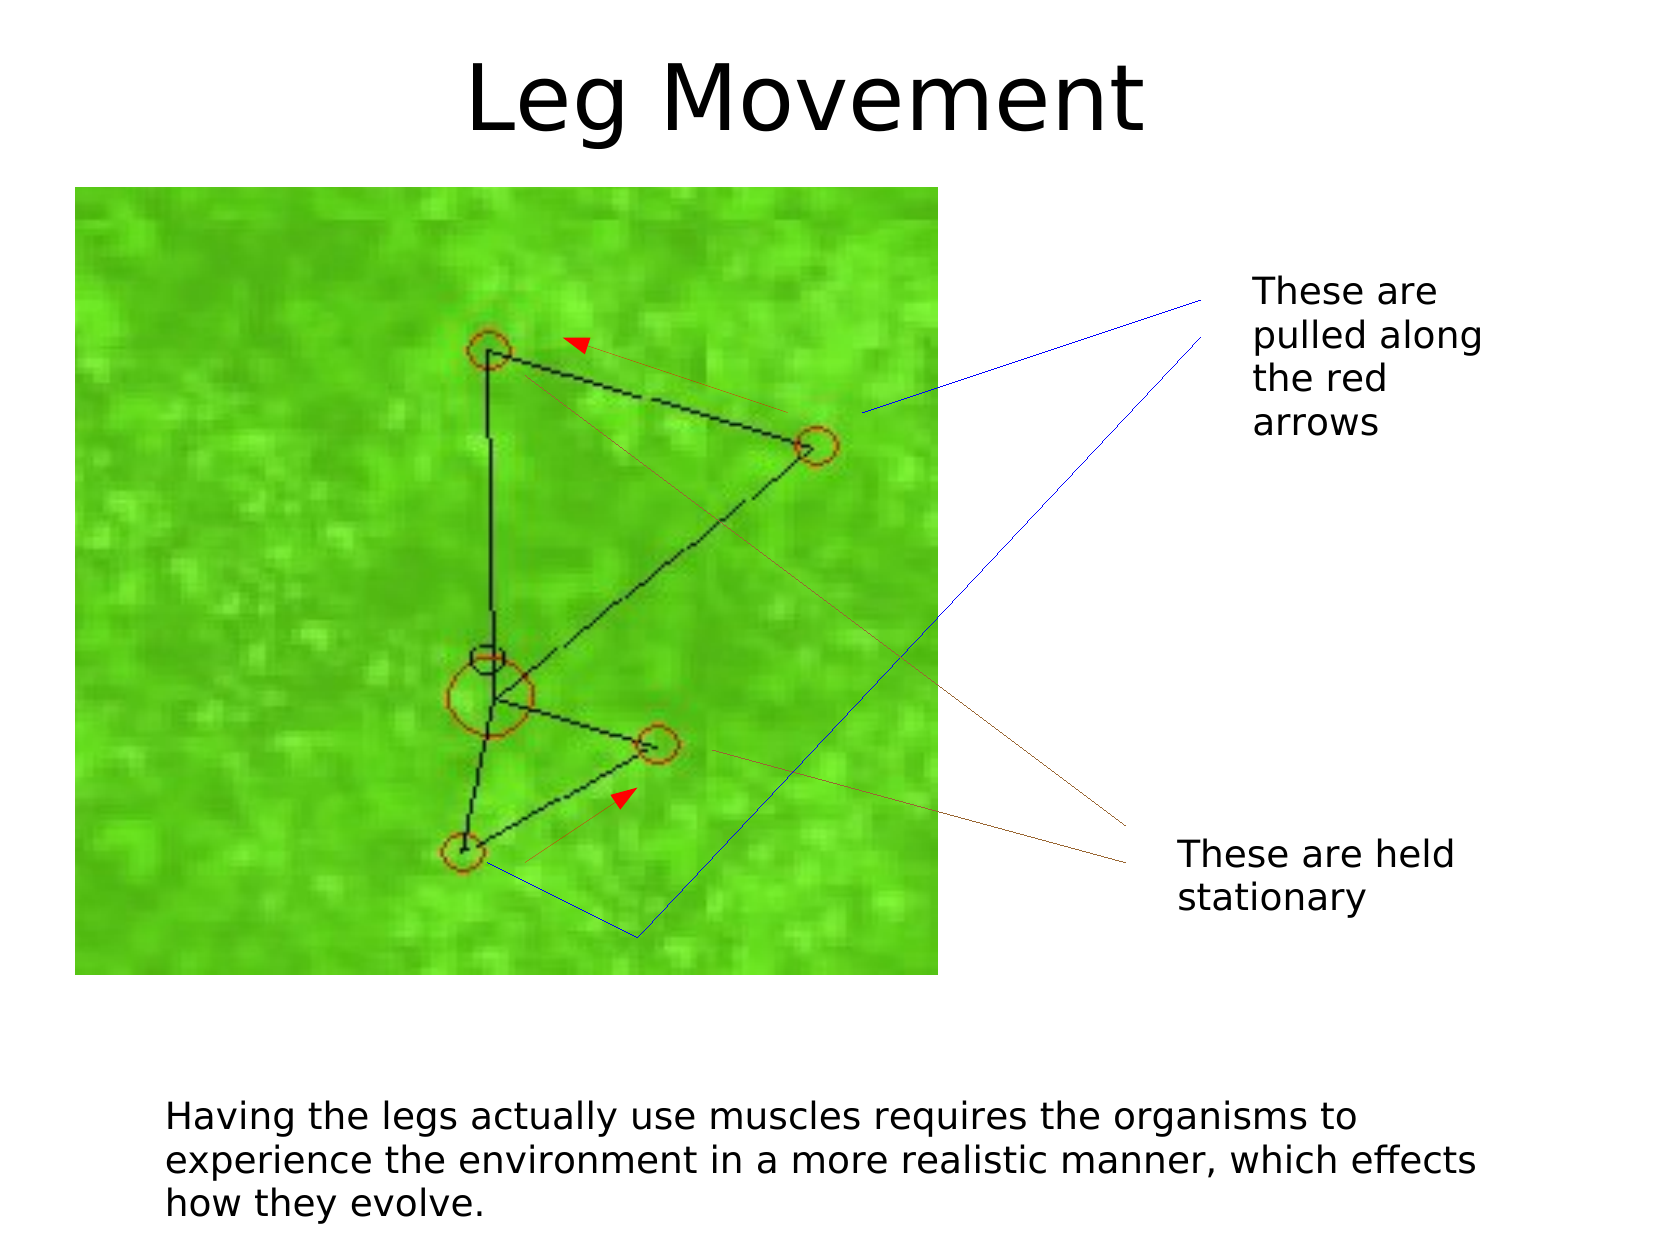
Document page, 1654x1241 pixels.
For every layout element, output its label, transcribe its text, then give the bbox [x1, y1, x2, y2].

picture [75, 187, 938, 976]
text_box These are held stationary [1162, 825, 1538, 927]
text_box These are pulled along the red arrows [1237, 262, 1538, 408]
text_box Leg Movement [450, 37, 1276, 160]
text_box Having the legs actually use muscles requires the organisms to experience the environment in a more realistic manner, which effects how they evolve. [150, 1087, 1538, 1233]
